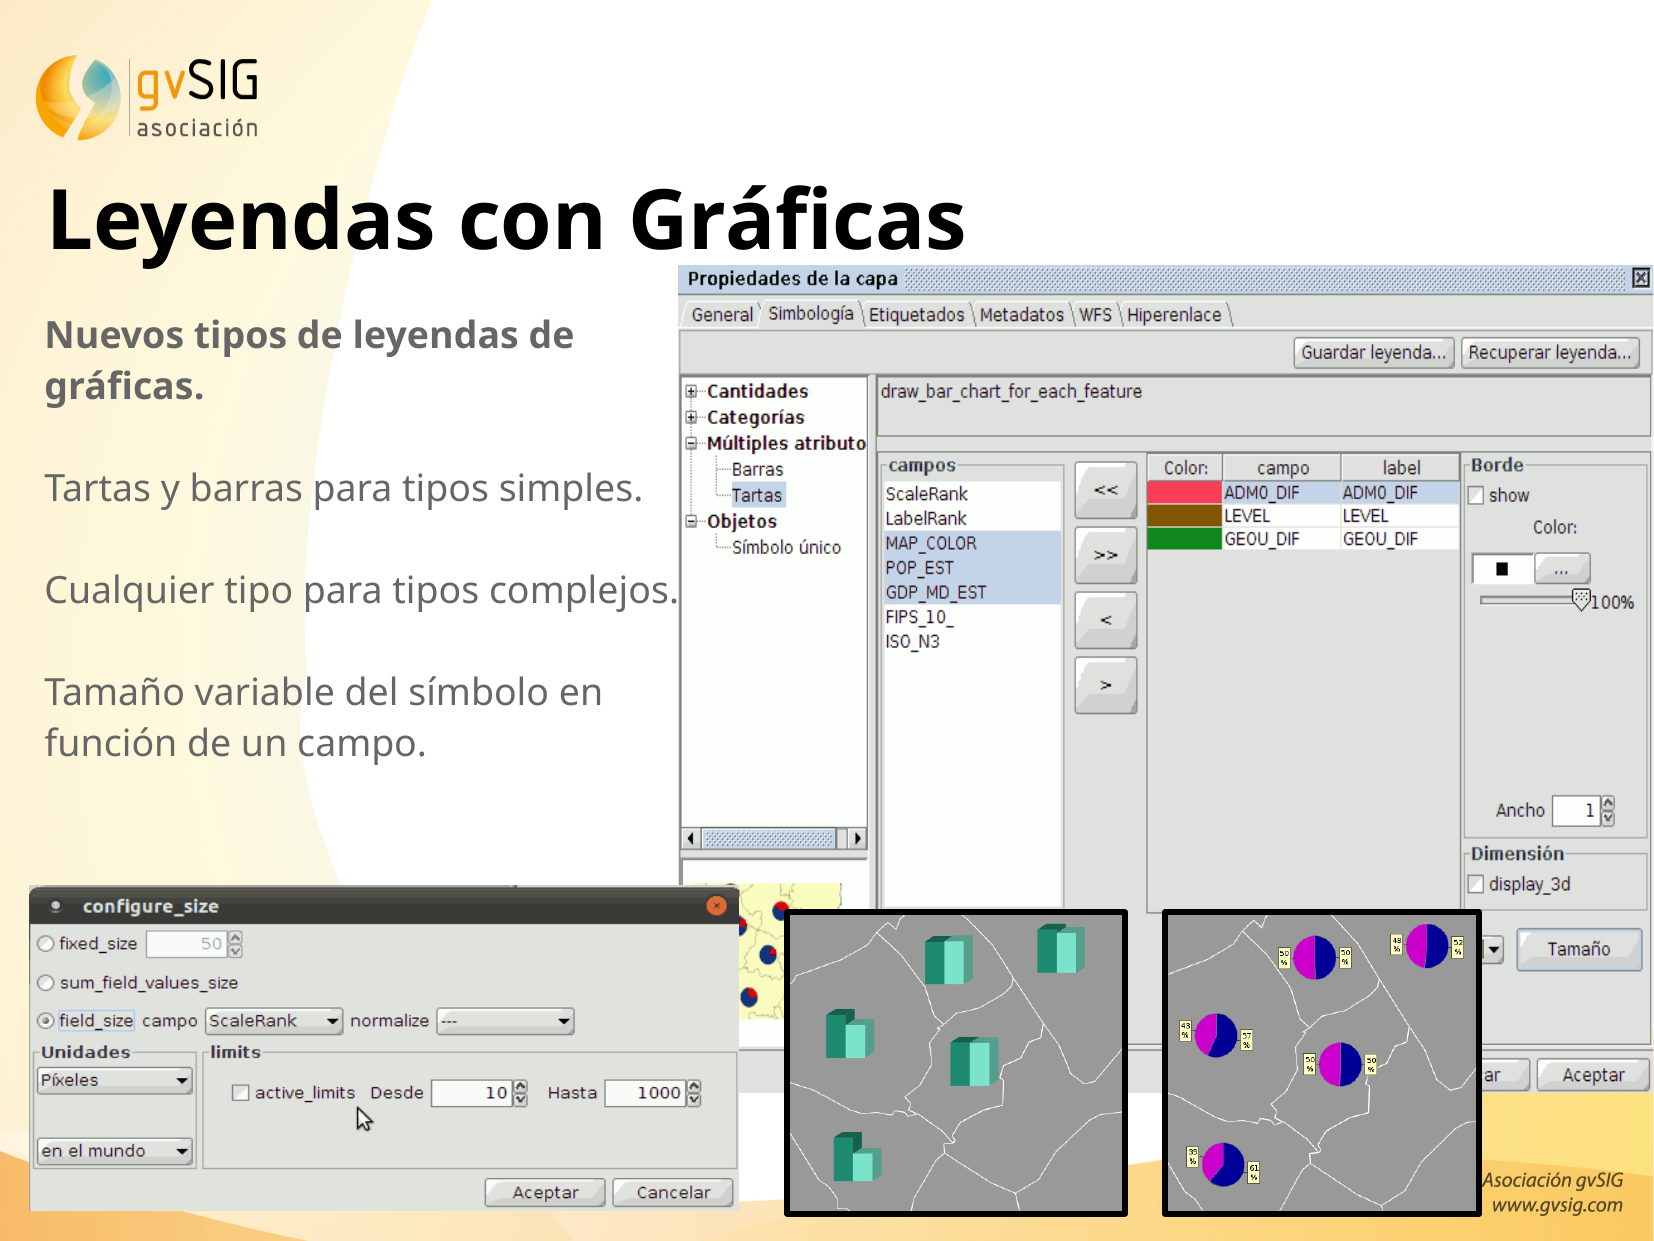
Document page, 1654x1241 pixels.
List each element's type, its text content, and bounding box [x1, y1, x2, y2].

title Leyendas con Gráficas [46, 170, 1534, 265]
picture [0, 0, 1654, 1241]
text_box Nuevos tipos de leyendas de gráficas. Tartas y barras para tipos simples. Cualquier tipo para tipos complejos. Tamaño variable del símbolo en función de un campo. [29, 300, 678, 808]
